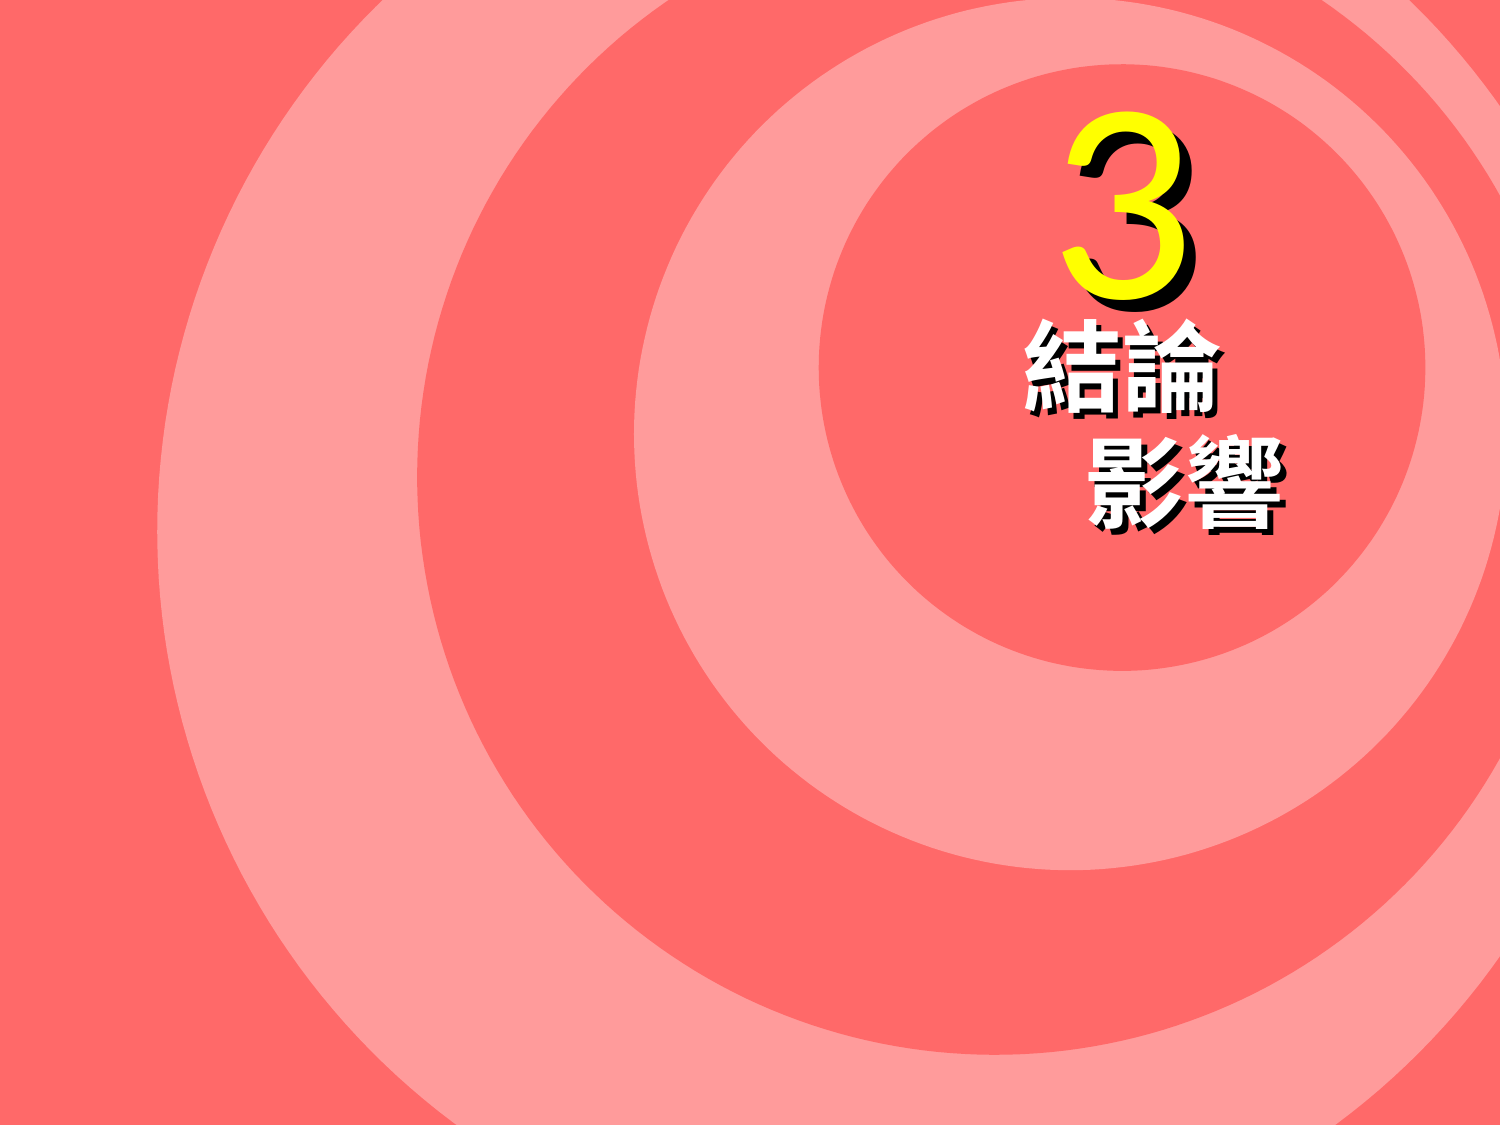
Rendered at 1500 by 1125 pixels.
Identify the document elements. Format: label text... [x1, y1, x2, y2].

text_box 結論 [1061, 385, 1068, 398]
text_box 結論 [1085, 389, 1101, 398]
text_box 結論 [1007, 298, 1237, 433]
text_box [0, 0, 1500, 1125]
text_box 影響 [1069, 413, 1300, 548]
text_box 3 [1034, 4, 1210, 298]
text_box 結論 [1155, 357, 1165, 413]
